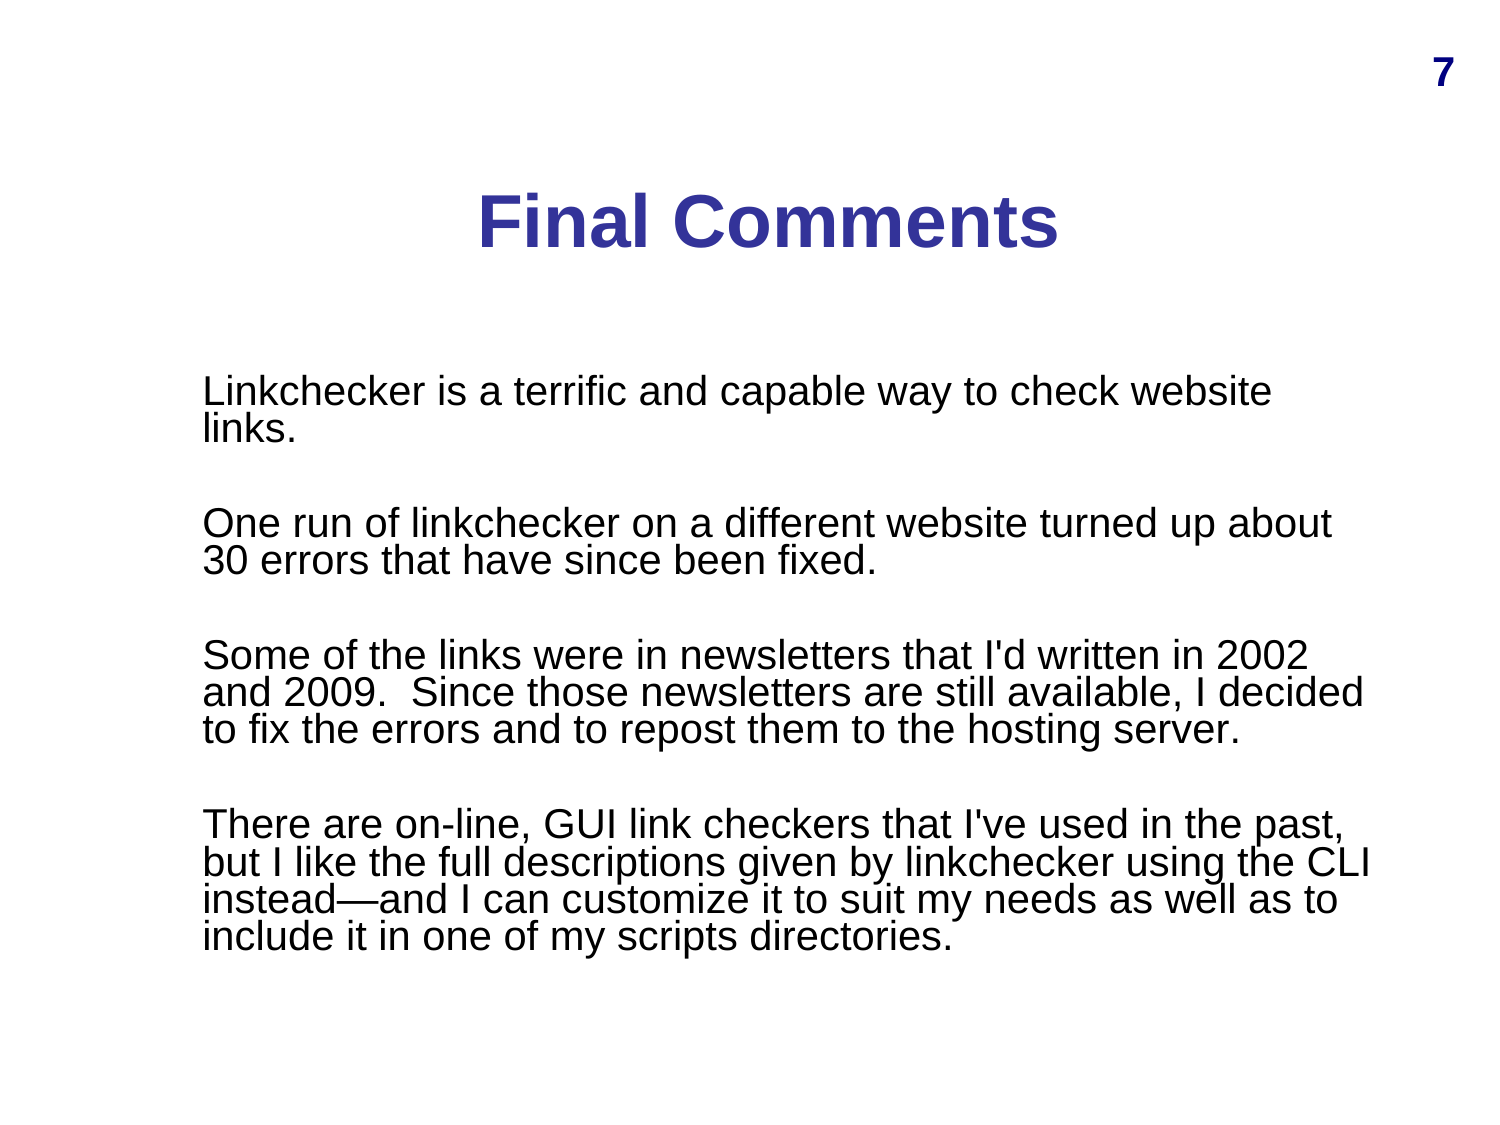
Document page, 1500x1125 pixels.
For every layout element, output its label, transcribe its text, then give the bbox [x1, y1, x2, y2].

title Final Comments [150, 149, 1388, 293]
text_box 7 [1387, 37, 1500, 103]
text_box Linkchecker is a terrific and capable way to check website links. One run of linkchecker on a different website turned up about 30 errors that have since been fixed. Some of the links were in newsletters that I'd written in 2002 and 2009. Since those newsletters are still available, I decided to fix the errors and to repost them to the hosting server. There are on-line, GUI link checkers that I've used in the past, but I like the full descriptions given by linkchecker using the CLI instead—and I can customize it to suit my needs as well as to include it in one of my scripts directories. [112, 367, 1388, 976]
